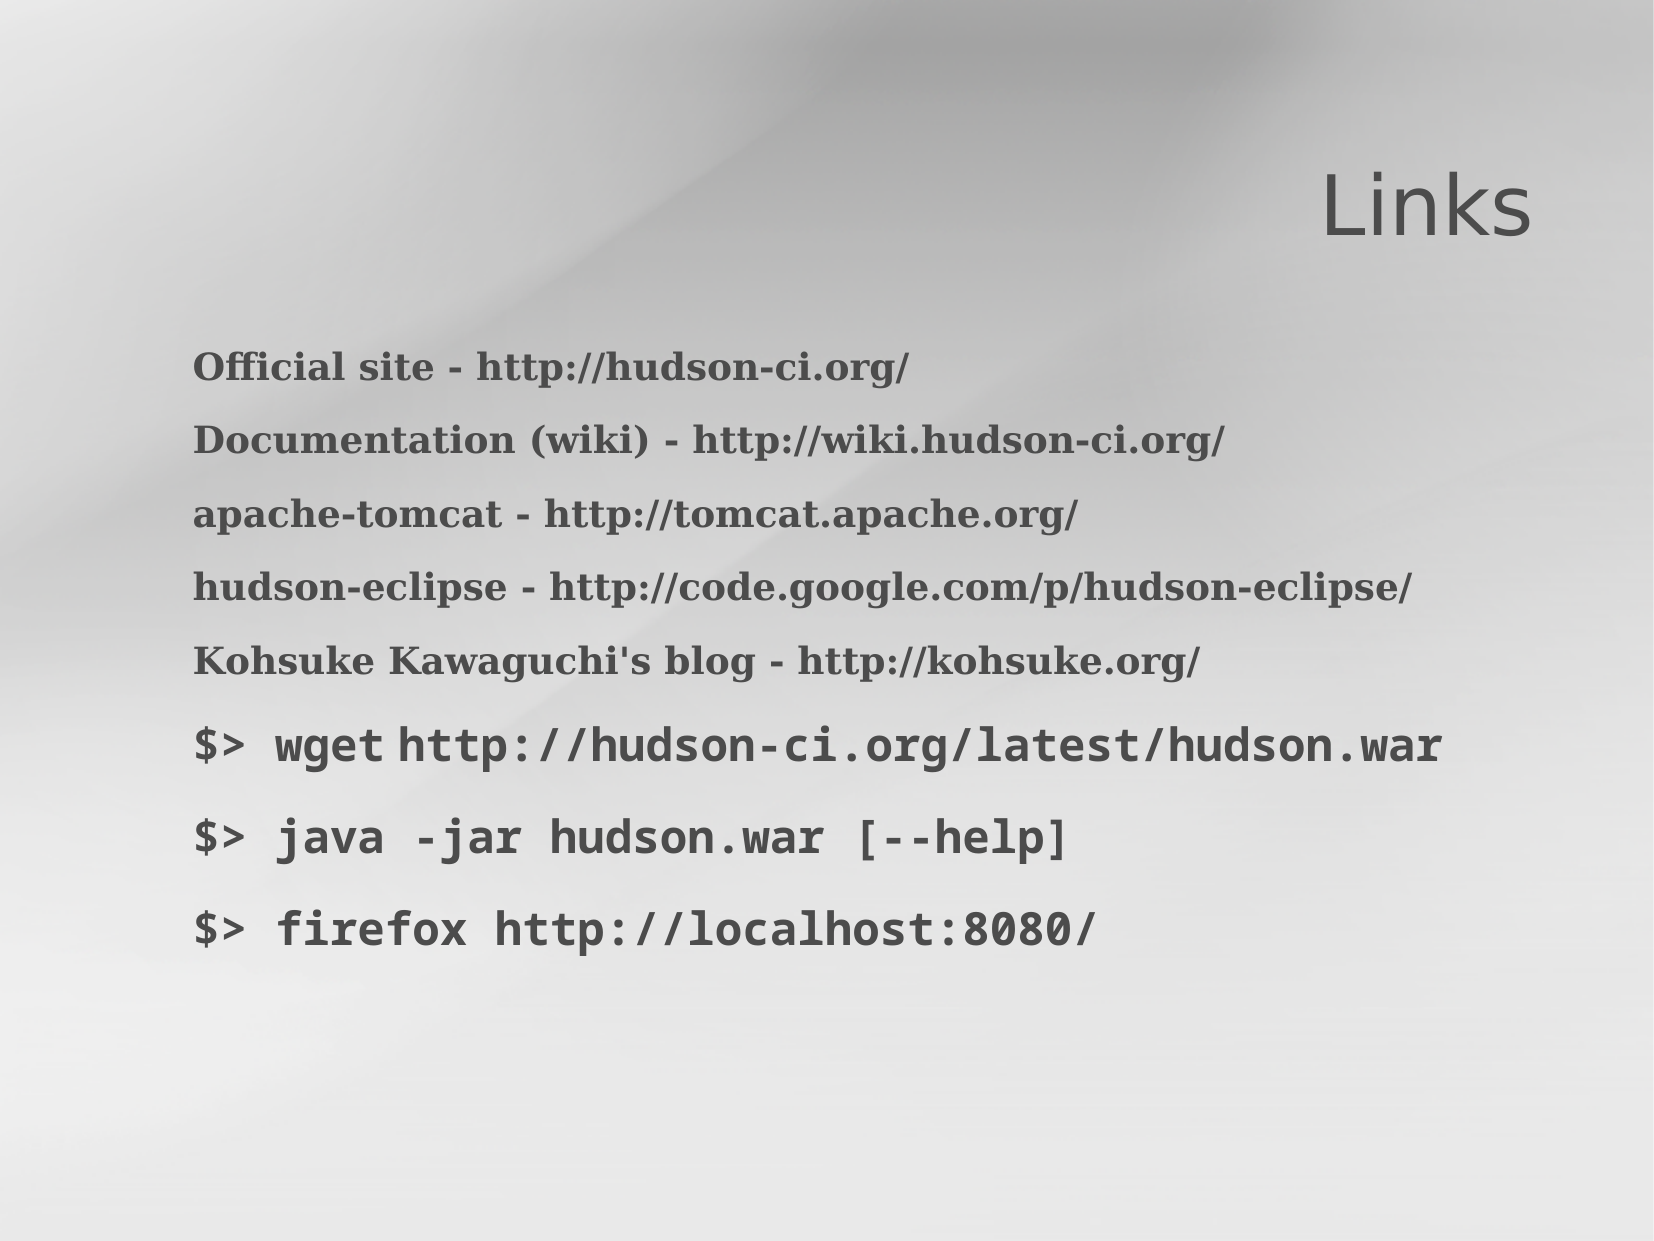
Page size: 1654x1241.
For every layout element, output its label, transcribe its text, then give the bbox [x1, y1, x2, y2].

title Links [121, 110, 1534, 303]
list Official site - http://hudson-ci.org/ Documentation (wiki) - http://wiki.hudson-ci.org/ apache-tomcat - http://tomcat.apache.org/ hudson-eclipse - http://code.google.com/p/hudson-eclipse/ Kohsuke Kawaguchi's blog - http://kohsuke.org/ $> wget http://hudson-ci.org/latest/hudson.war $> java -jar hudson.war [--help] $> firefox http://localhost:8080/ [121, 344, 1534, 1112]
picture [0, 0, 1654, 1241]
